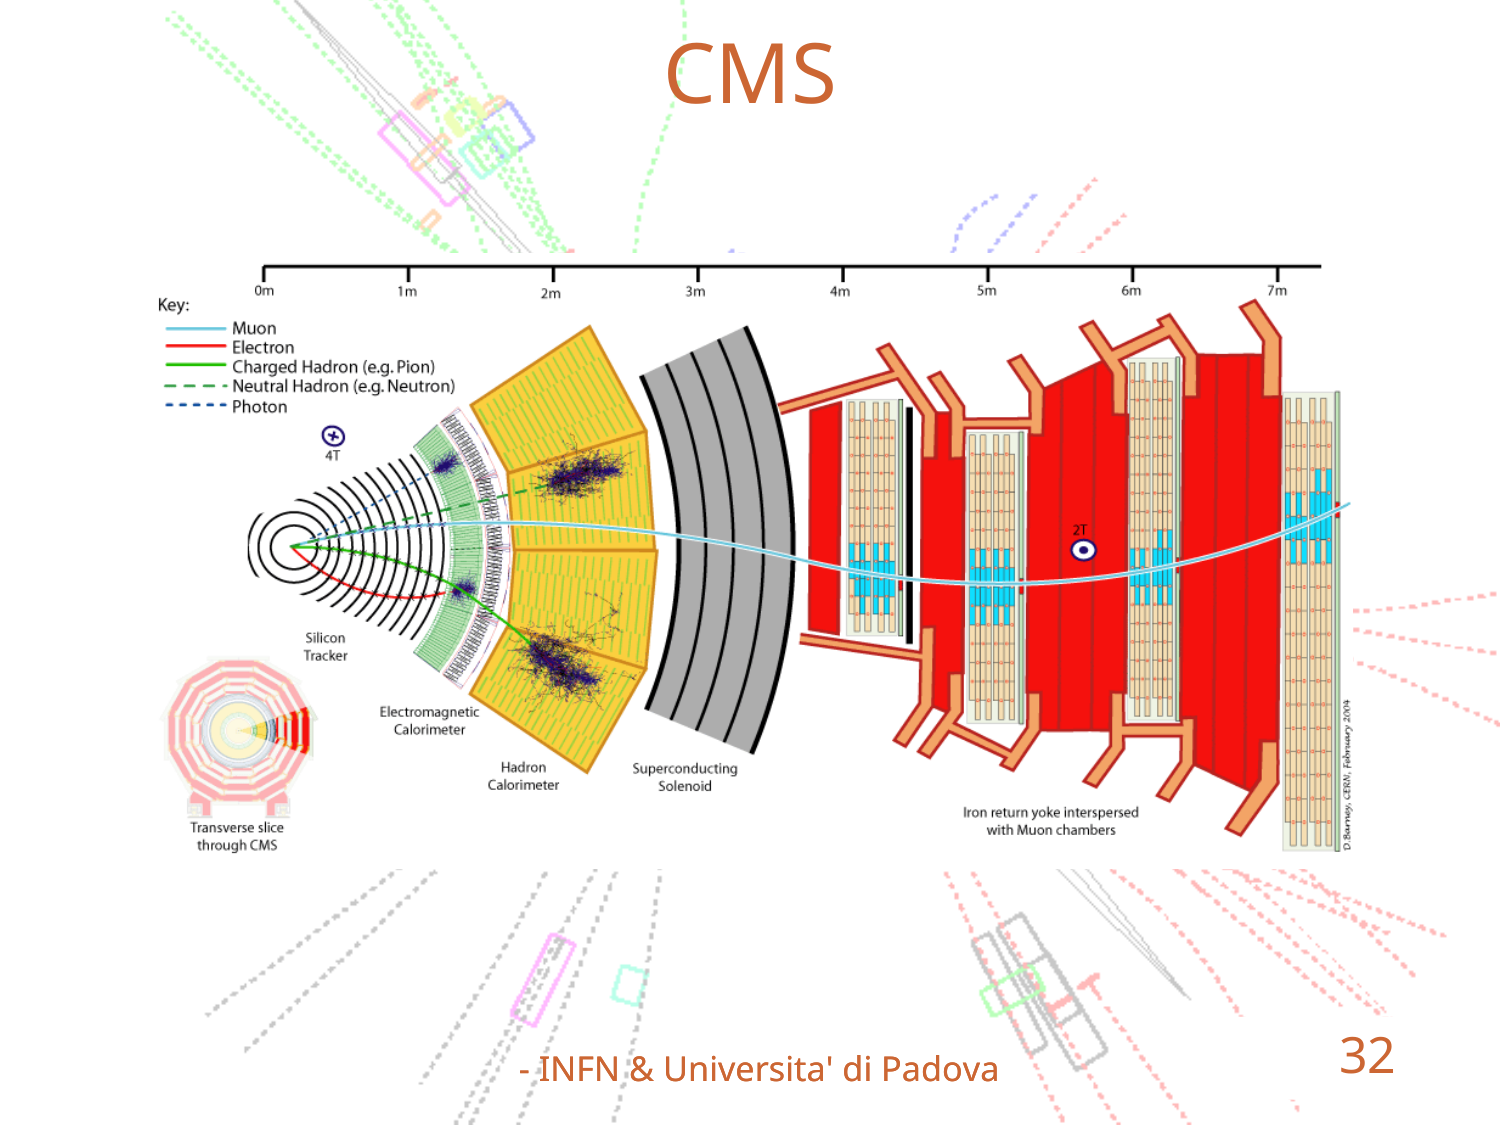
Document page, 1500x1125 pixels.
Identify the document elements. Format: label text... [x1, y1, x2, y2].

title CMS [37, 9, 1463, 135]
picture [0, 0, 1500, 1125]
